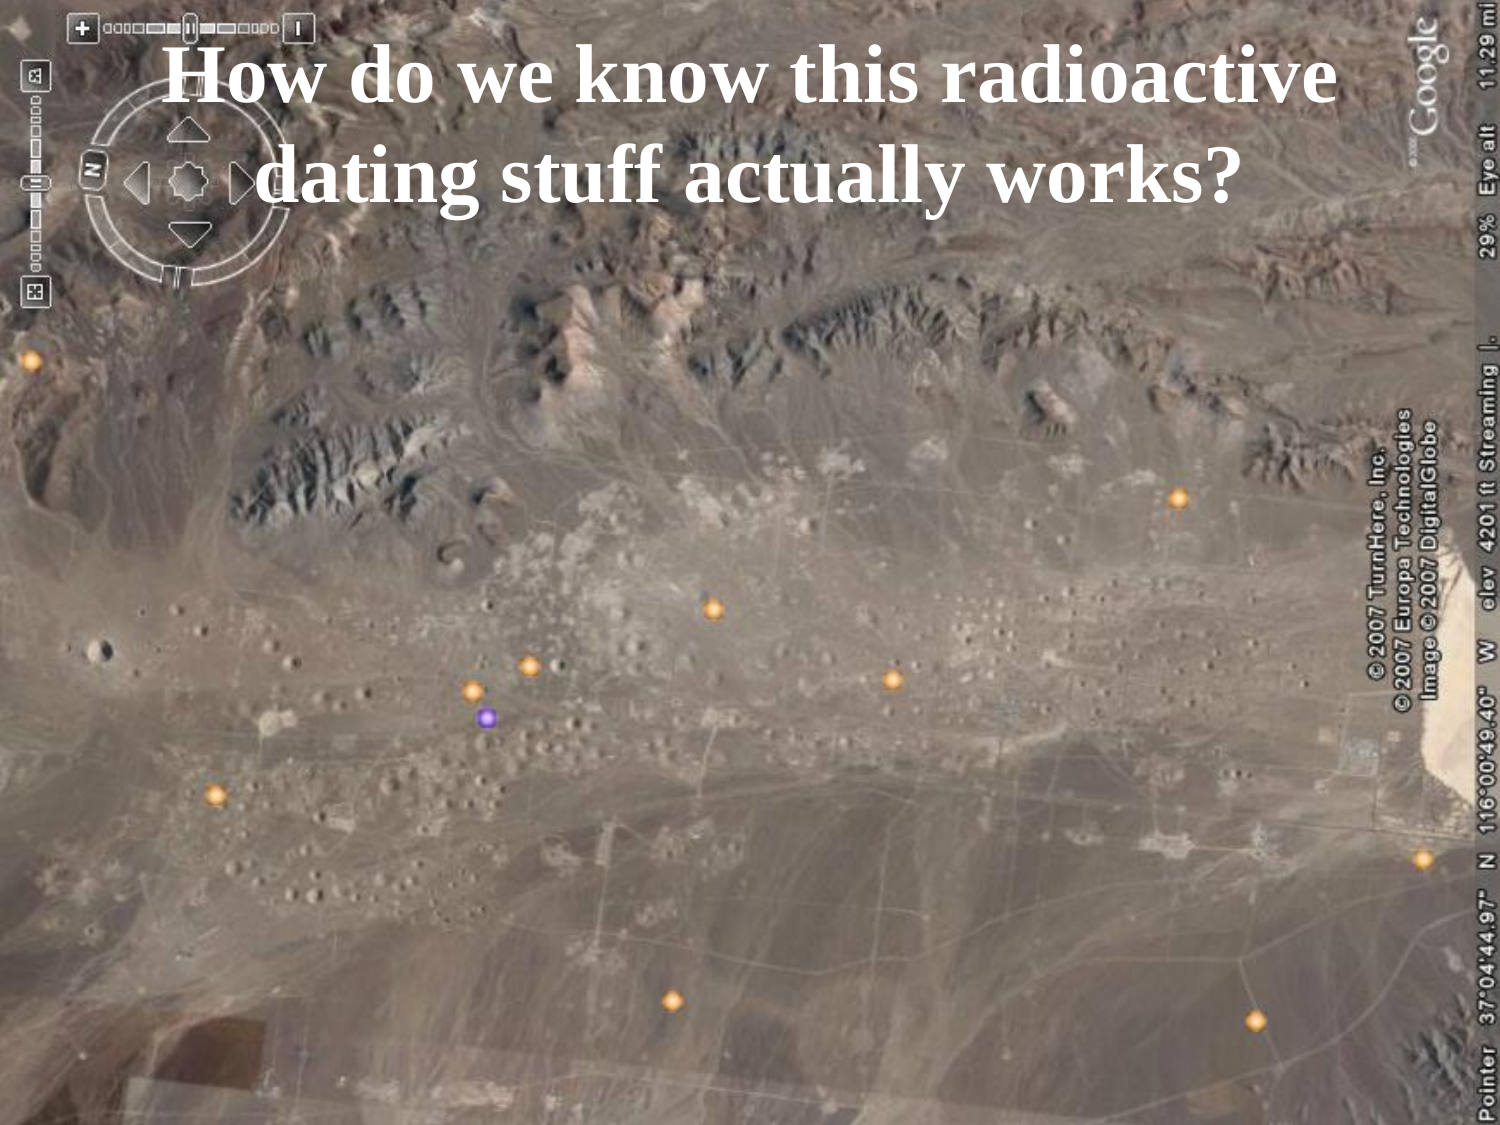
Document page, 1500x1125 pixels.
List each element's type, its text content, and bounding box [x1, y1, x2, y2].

picture [0, 0, 1500, 1125]
title How do we know this radioactive dating stuff actually works? [112, 11, 1388, 227]
